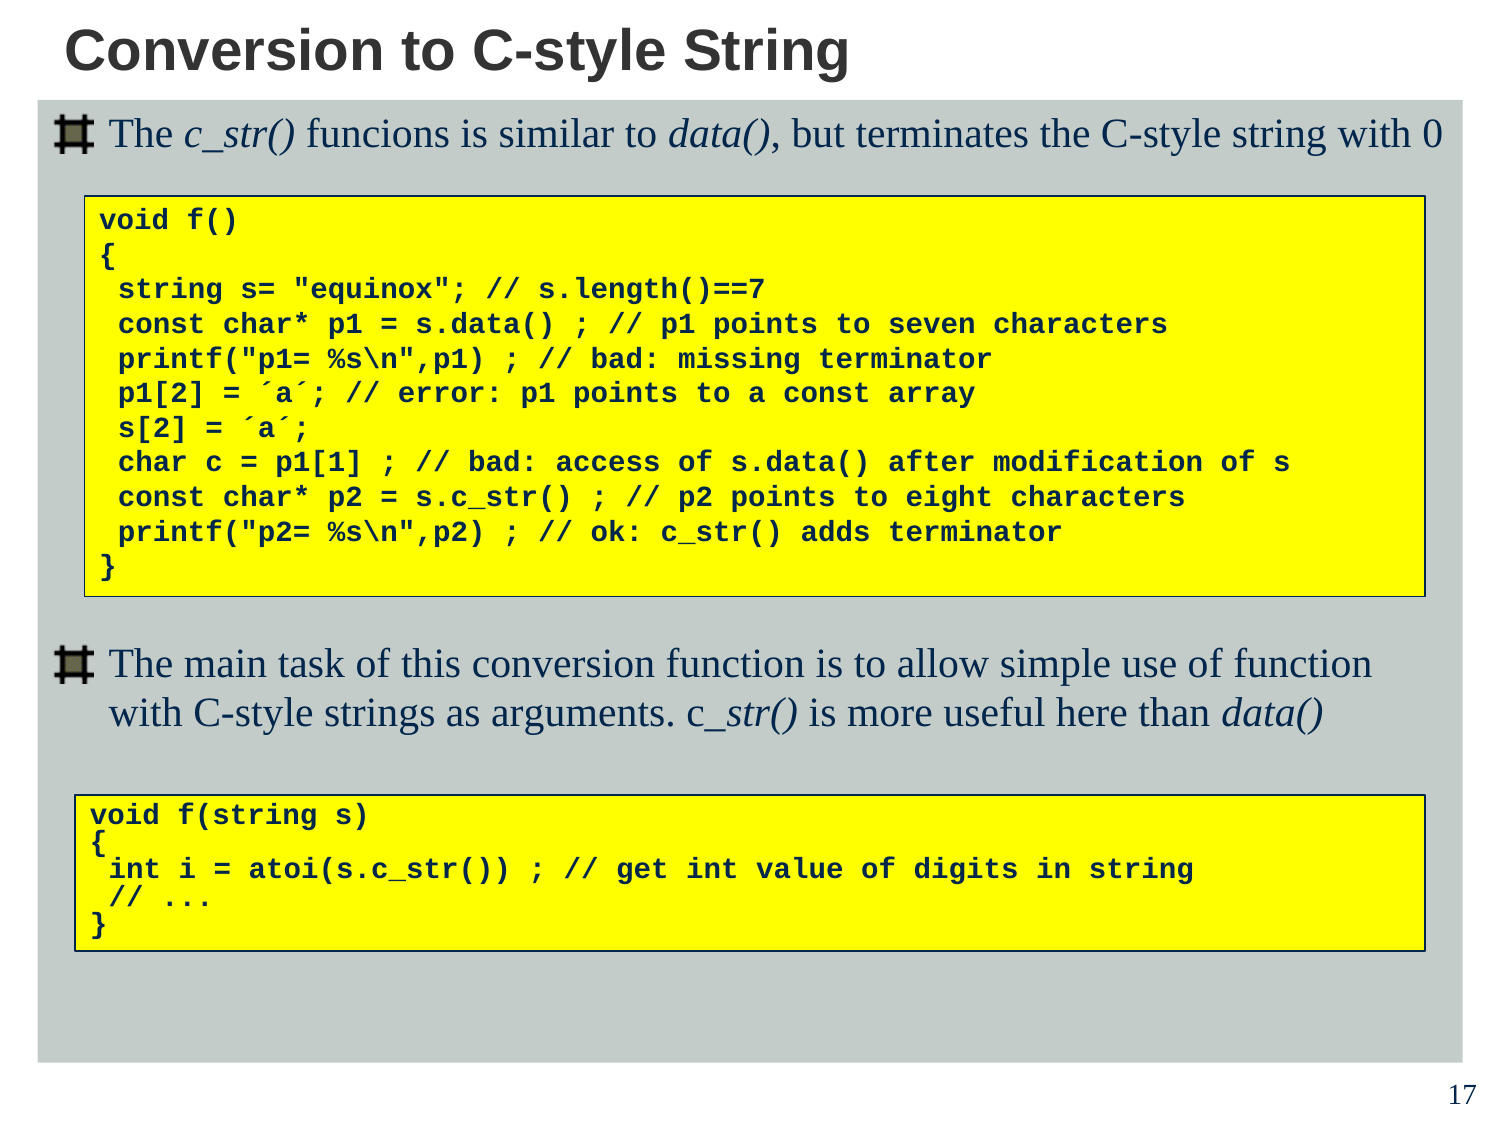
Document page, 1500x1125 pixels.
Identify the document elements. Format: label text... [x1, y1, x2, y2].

list The c_str() funcions is similar to data(), but terminates the C-style string with 0 The main task of this conversion function is to allow simple use of function with C-style strings as arguments. c_str() is more useful here than data() [37, 99, 1463, 1063]
title Conversion to C-style String [50, 0, 1450, 91]
text_box void f(string s) { int i = atoi(s.c_str()) ; // get int value of digits in string // ... } [75, 794, 1426, 954]
text_box void f() { string s= "equinox"; // s.length()==7 const char* p1 = s.data() ; // p1 points to seven characters printf("p1= %s\n",p1) ; // bad: missing terminator p1[2] = ´a´; // error: p1 points to a const array s[2] = ´a´; char c = p1[1] ; // bad: access of s.data() after modification of s const char* p2 = s.c_str() ; // p2 points to eight characters printf("p2= %s\n",p2) ; // ok: c_str() adds terminator } [84, 196, 1426, 597]
